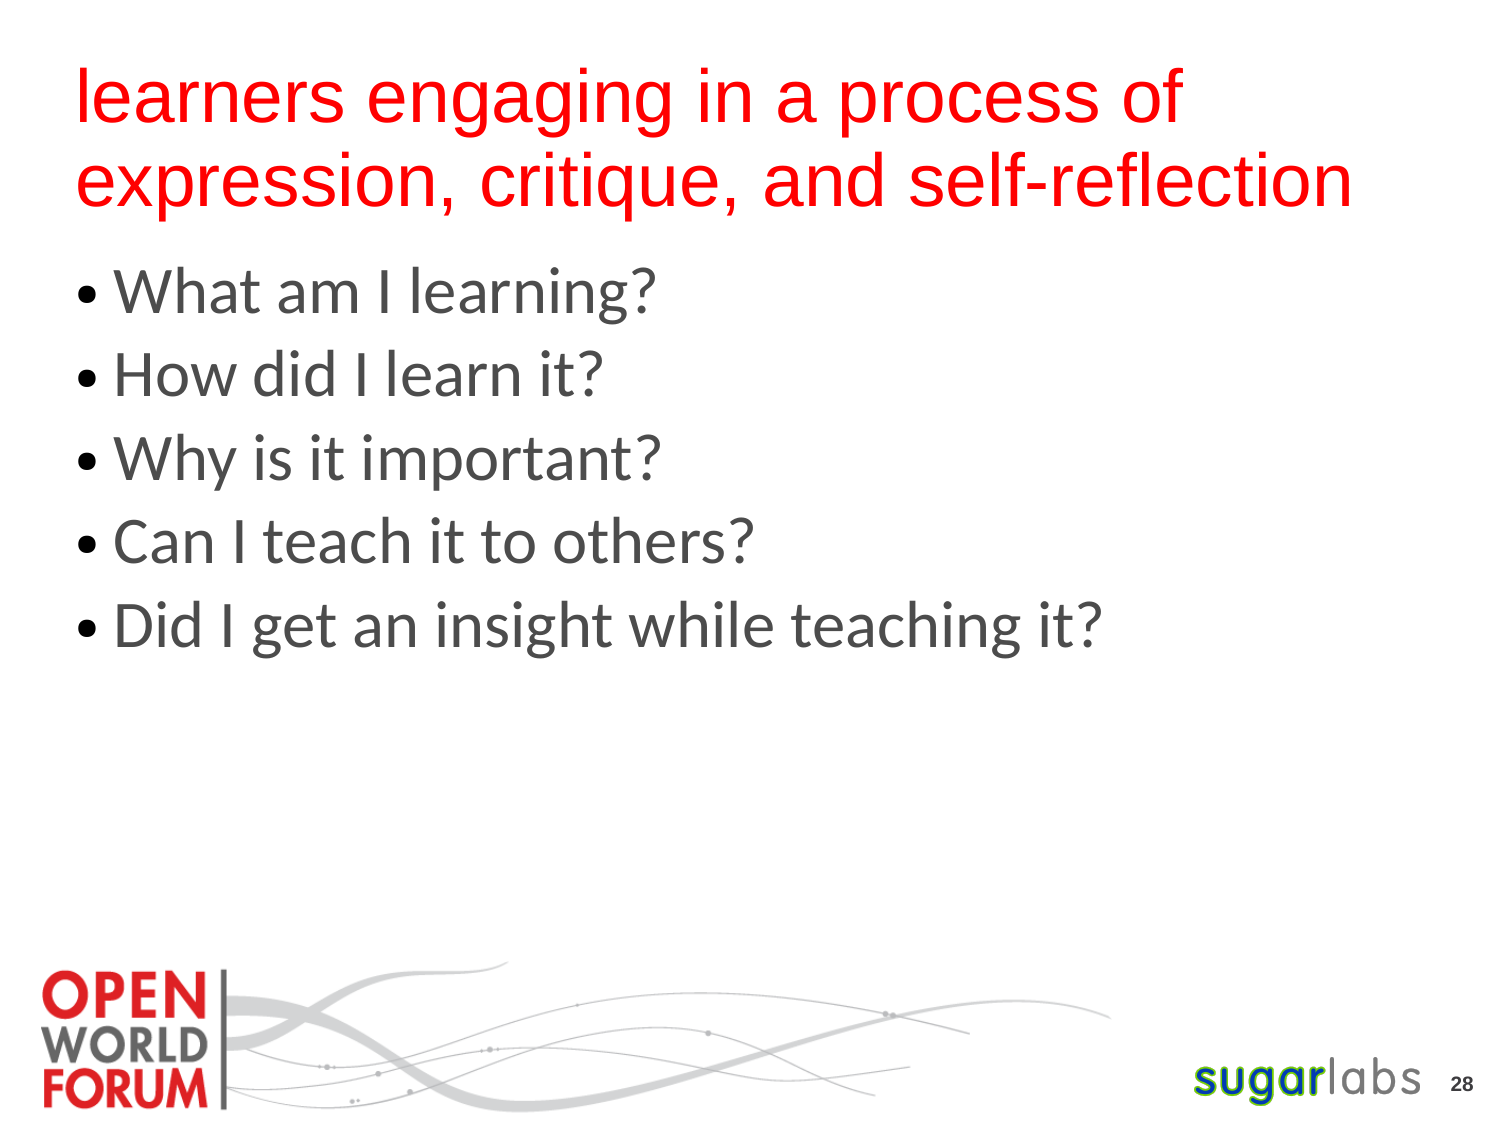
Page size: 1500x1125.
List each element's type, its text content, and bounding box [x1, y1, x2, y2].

title learners engaging in a process of expression, critique, and self-reflection [75, 44, 1425, 233]
picture [41, 957, 1112, 1119]
picture [1194, 1057, 1420, 1106]
list What am I learning? How did I learn it? Why is it important? Can I teach it to others? Did I get an insight while teaching it? [75, 263, 1425, 1006]
